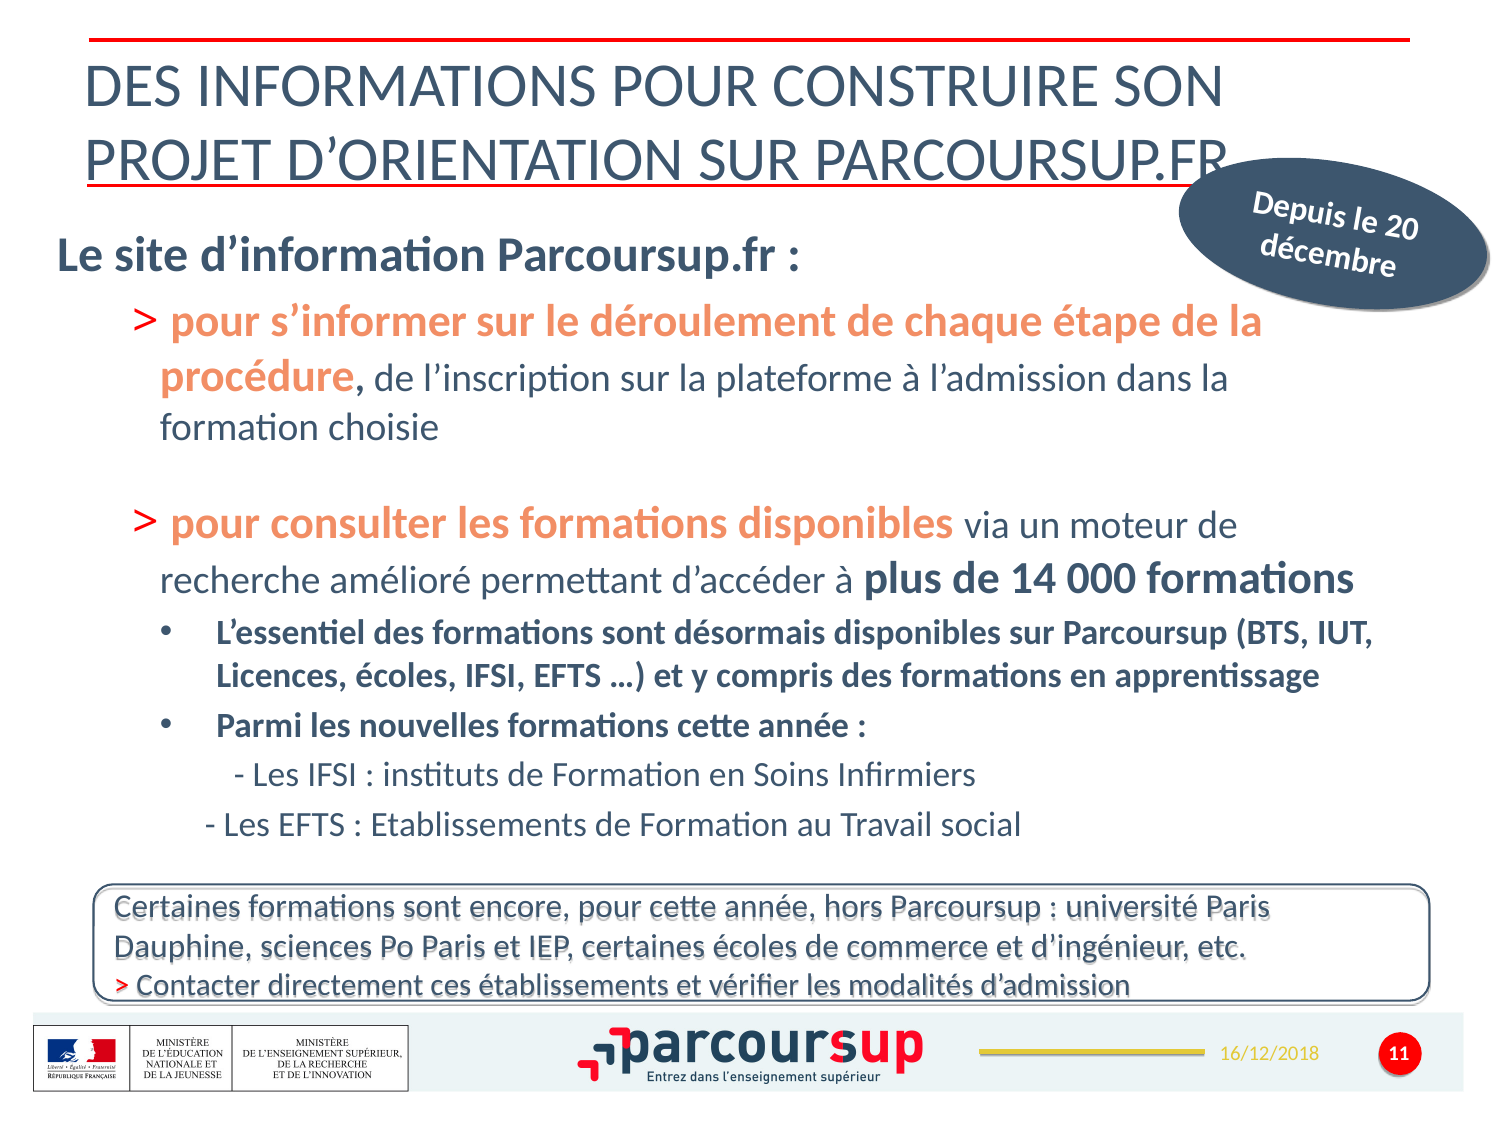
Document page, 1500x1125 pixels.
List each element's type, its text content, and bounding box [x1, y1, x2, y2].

text_box Certaines formations sont encore, pour cette année, hors Parcoursup : université Paris Dauphine, sciences Po Paris et IEP, certaines écoles de commerce et d’ingénieur, etc. > Contacter directement ces établissements et vérifier les modalités d’admission [93, 884, 1430, 1001]
slide_number <numéro> [1368, 1031, 1430, 1074]
title Des informations pour CONSTRUIRE son projet d’orientation sur Parcoursup.fr [69, 12, 1409, 214]
text_box Depuis le 20 décembre [1178, 157, 1487, 310]
list Le site d’information Parcoursup.fr : pour s’informer sur le déroulement de chaque étape de la procédure, de l’inscription sur la plateforme à l’admission dans la formation choisie pour consulter les formations disponibles via un moteur de recherche amélioré permettant d’accéder à plus de 14 000 formations L’essentiel des formations sont désormais disponibles sur Parcoursup (BTS, IUT, Licences, écoles, IFSI, EFTS …) et y compris des formations en apprentissage Parmi les nouvelles formations cette année : - Les IFSI : instituts de Formation en Soins Infirmiers - Les EFTS : Etablissements de Formation au Travail social [42, 214, 1409, 1013]
picture [0, 0, 1499, 1124]
